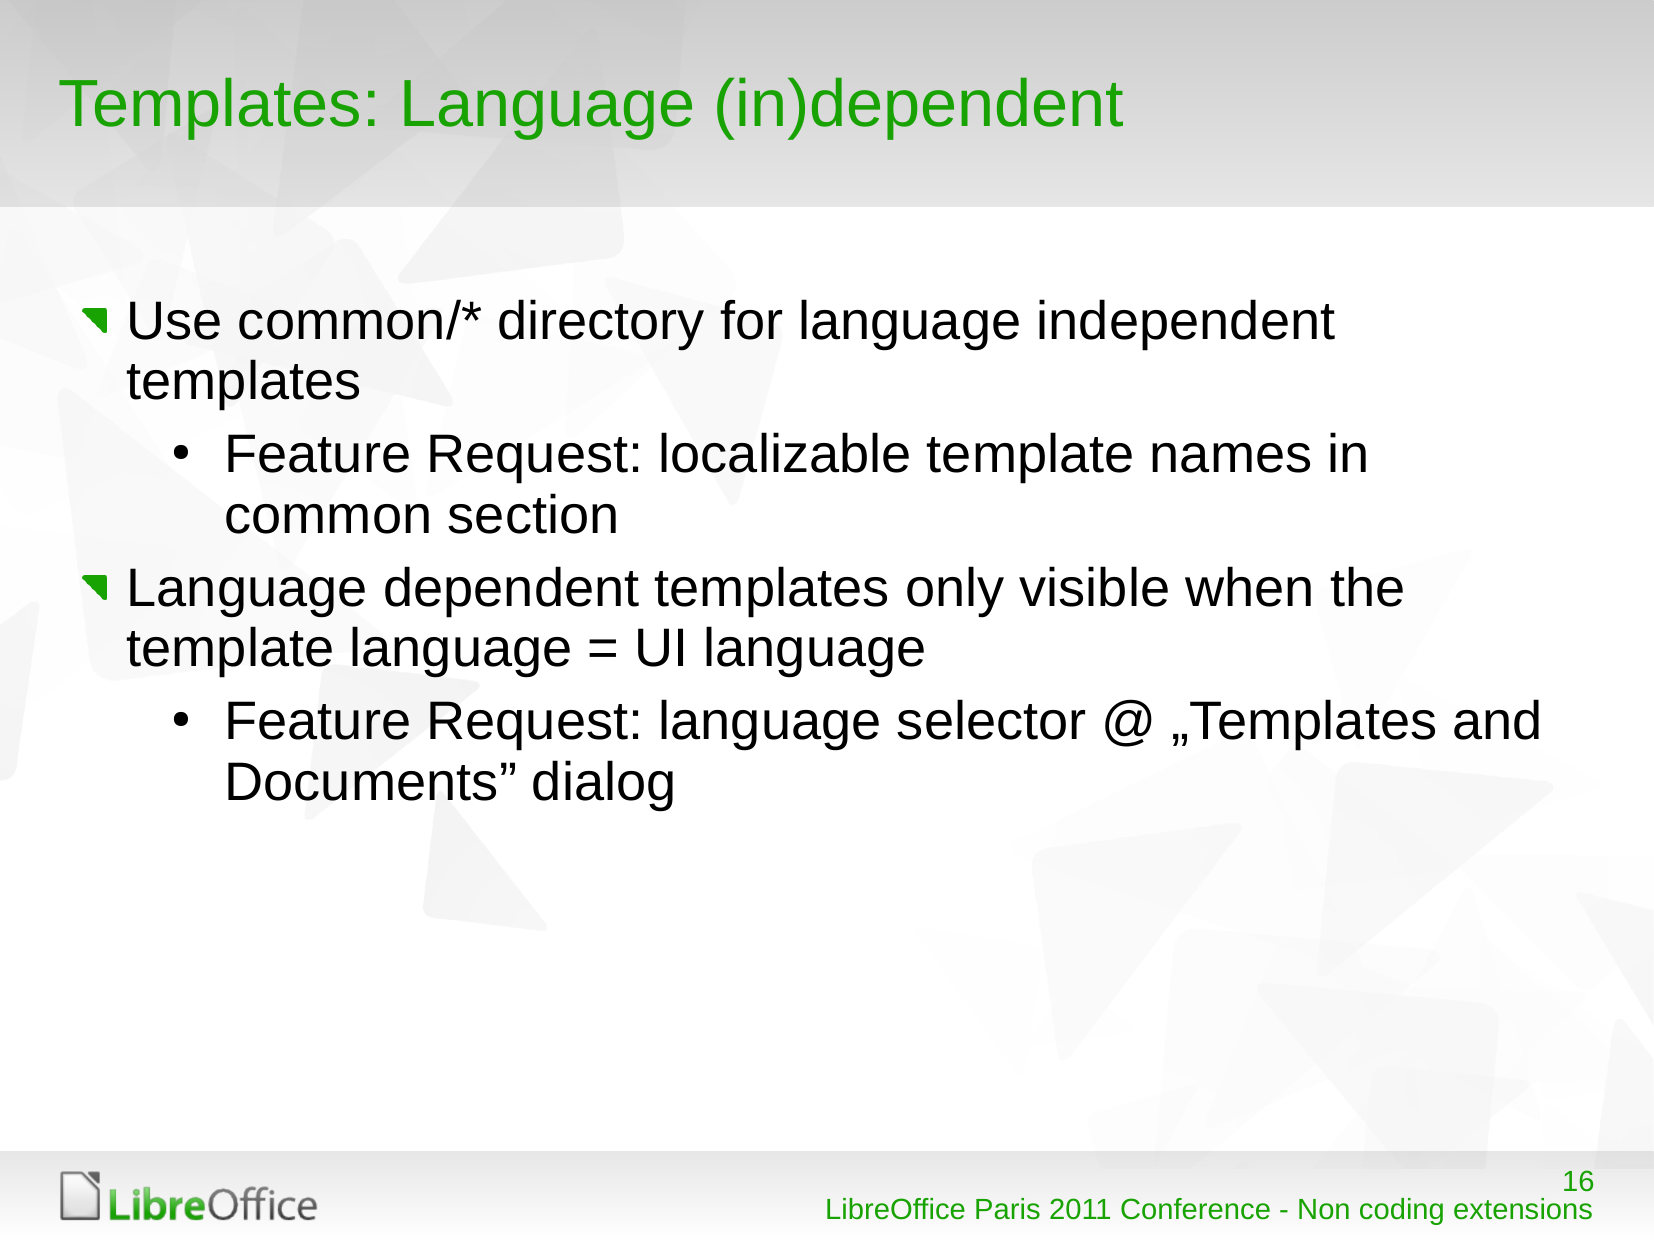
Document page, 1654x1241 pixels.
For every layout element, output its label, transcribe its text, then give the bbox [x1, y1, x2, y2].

picture [915, 548, 1654, 1169]
list Use common/* directory for language independent templates Feature Request: localizable template names in common section Language dependent templates only visible when the template language = UI language Feature Request: language selector @ „Templates and Documents” dialog [82, 290, 1571, 1094]
picture [41, 1152, 337, 1240]
picture [0, 0, 783, 931]
title Templates: Language (in)dependent [59, 29, 1595, 178]
